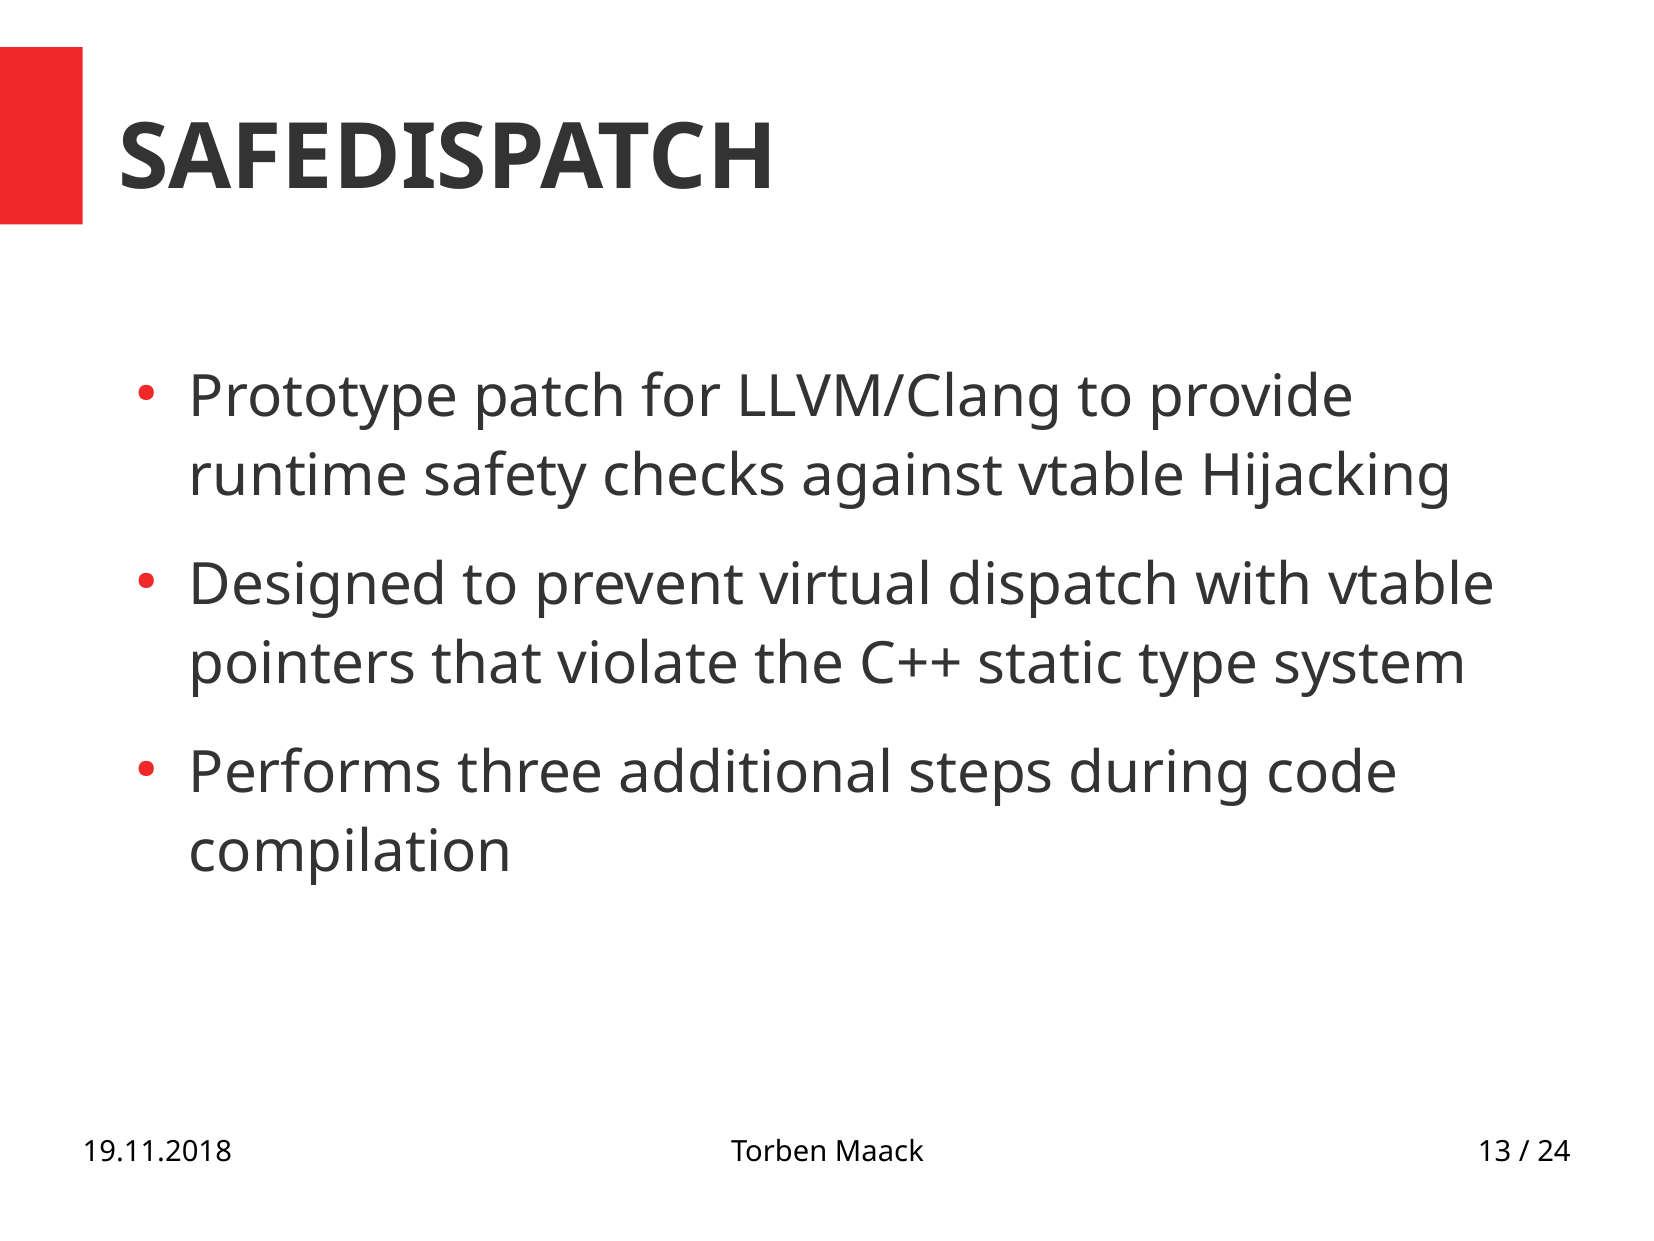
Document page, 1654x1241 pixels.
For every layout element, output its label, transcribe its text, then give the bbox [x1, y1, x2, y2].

list Prototype patch for LLVM/Clang to provide runtime safety checks against vtable Hijacking Designed to prevent virtual dispatch with vtable pointers that violate the C++ static type system Performs three additional steps during code compilation [118, 354, 1536, 1074]
title SAFEDISPATCH [118, 49, 1571, 257]
